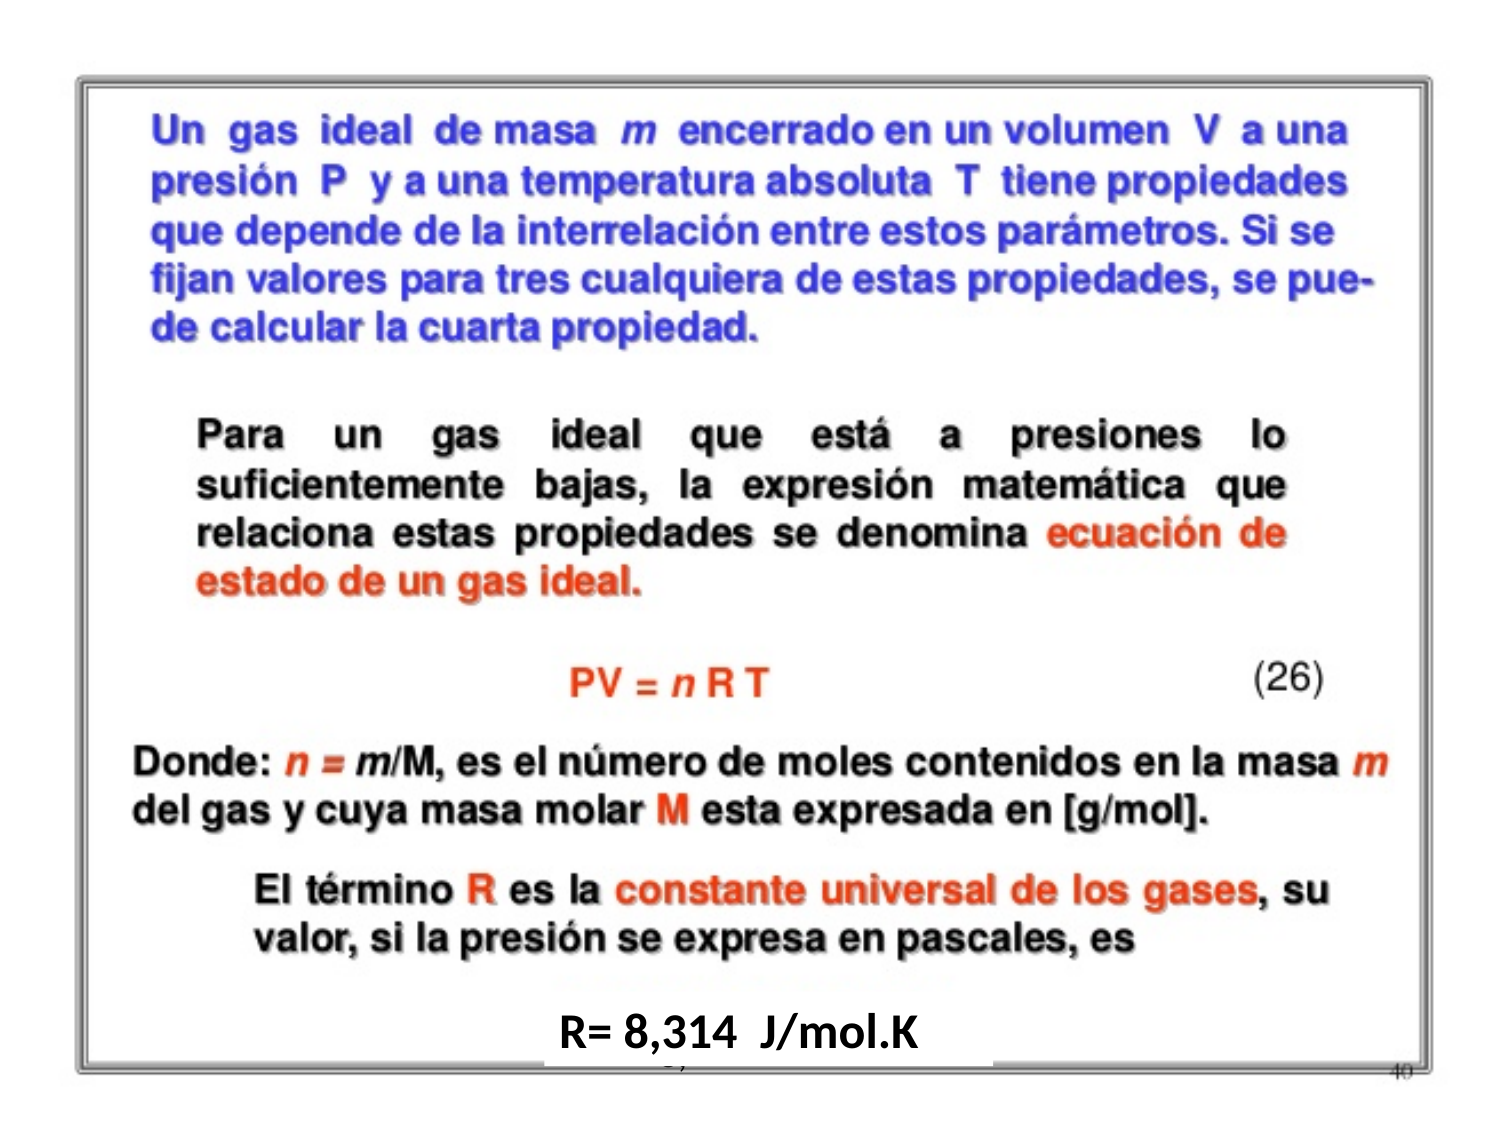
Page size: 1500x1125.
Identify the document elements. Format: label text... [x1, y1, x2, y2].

text_box 8, [644, 1067, 703, 1083]
picture [41, 25, 1500, 1121]
text_box R= 8,314 J/mol.K [544, 991, 994, 1067]
